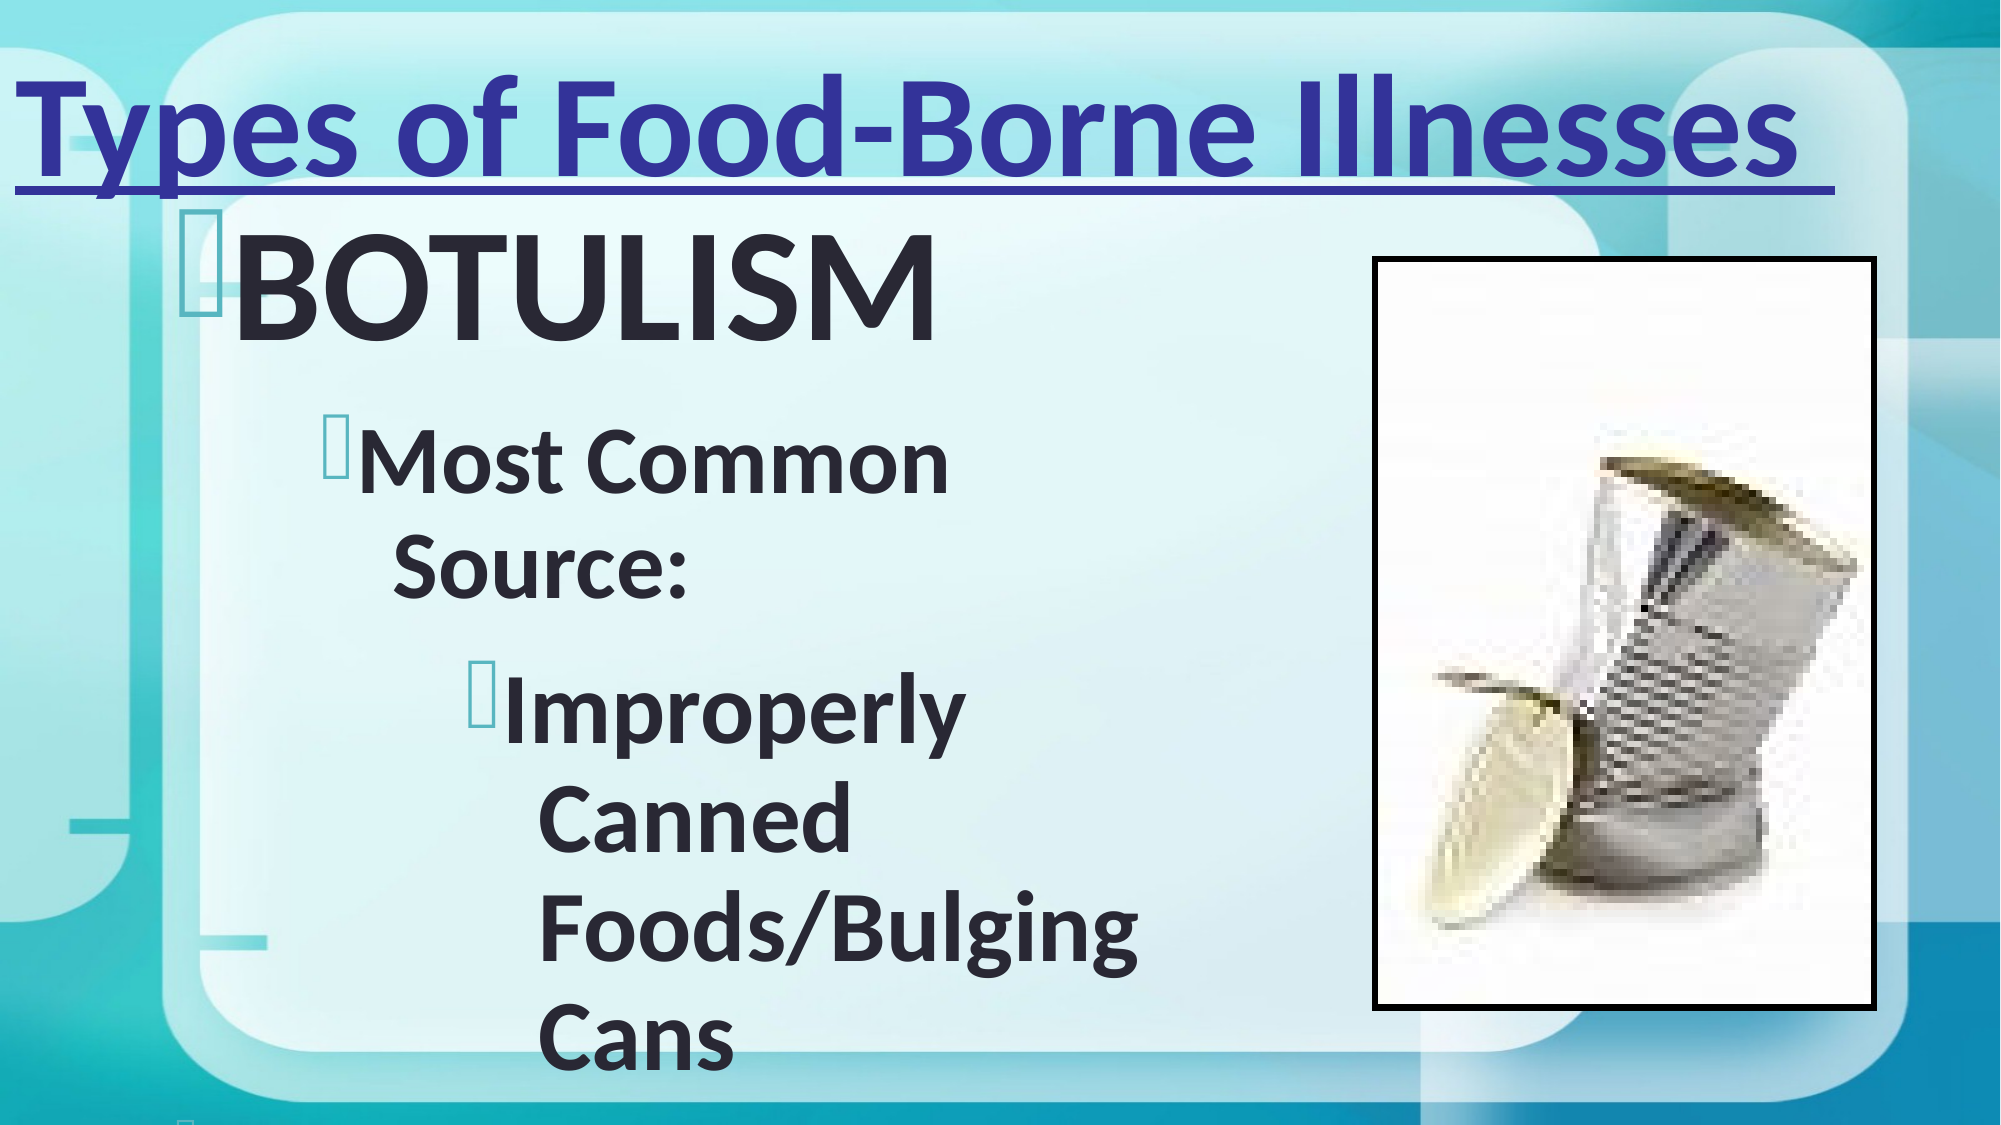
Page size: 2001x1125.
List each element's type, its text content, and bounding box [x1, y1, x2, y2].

list BOTULISM Most Common Source: Improperly Canned Foods/Bulging Cans [159, 214, 1282, 1109]
picture [1378, 261, 1871, 1005]
title Types of Food-Borne Illnesses [0, 0, 2000, 214]
